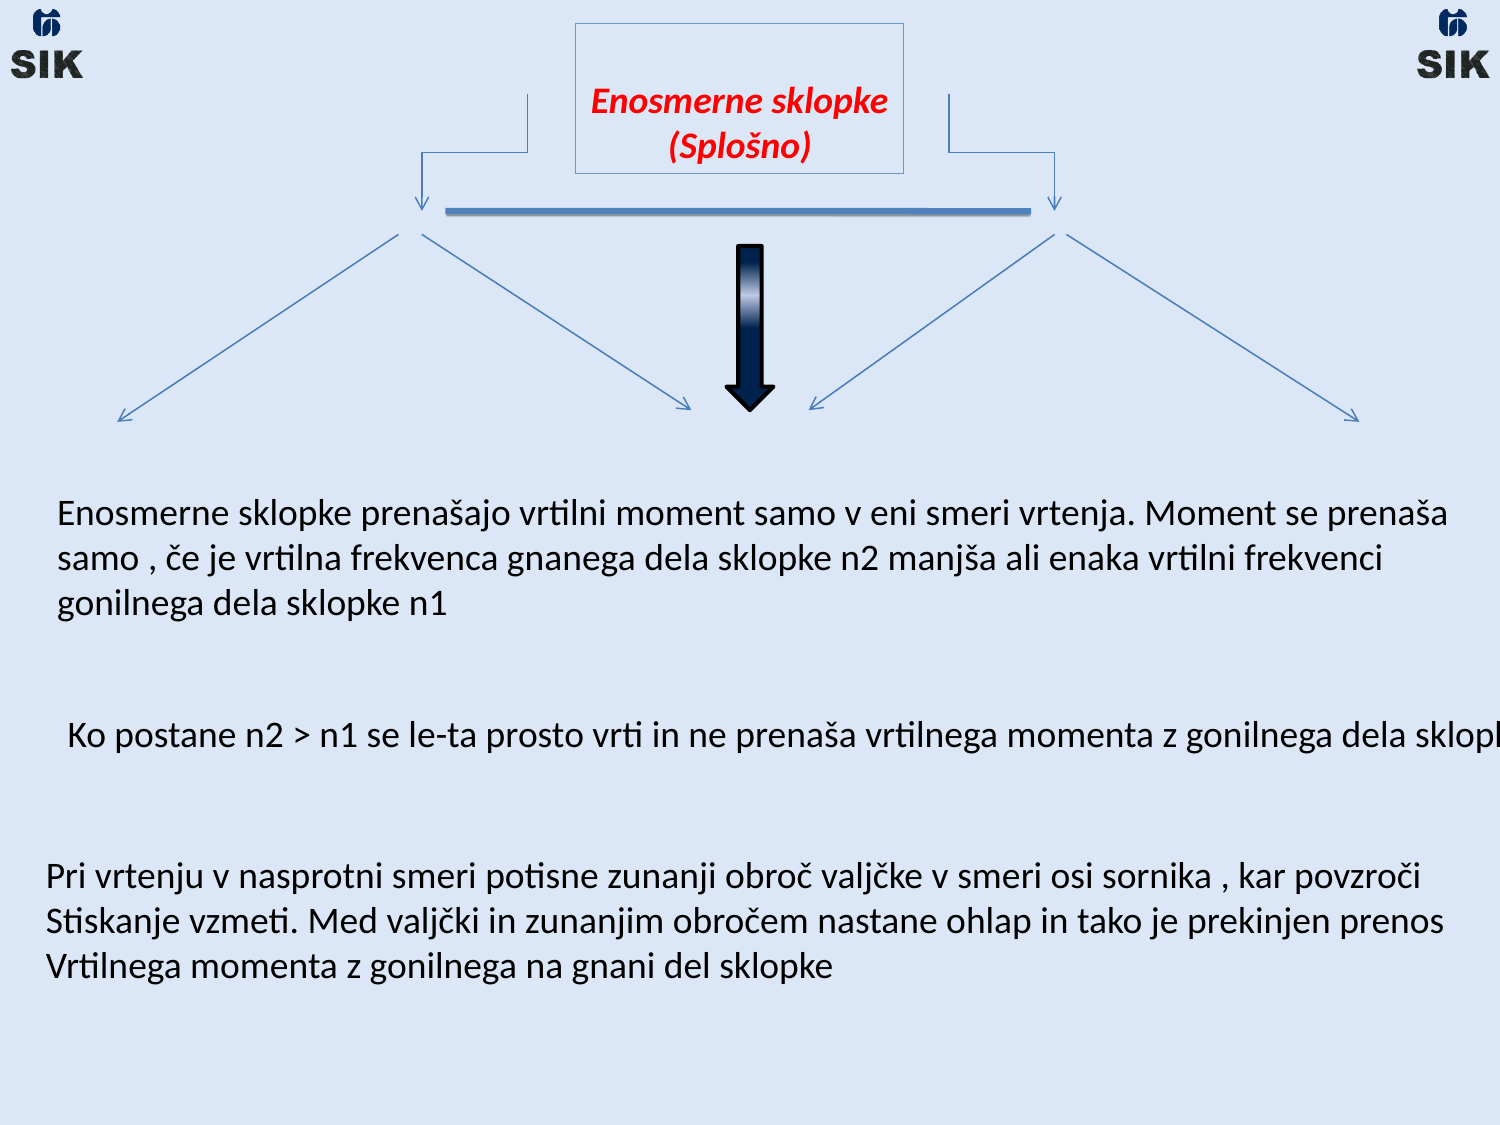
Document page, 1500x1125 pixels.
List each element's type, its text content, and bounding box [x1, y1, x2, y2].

picture [1406, 0, 1500, 94]
text_box Pri vrtenju v nasprotni smeri potisne zunanji obroč valjčke v smeri osi sornika , kar povzroči Stiskanje vzmeti. Med valjčki in zunanjim obročem nastane ohlap in tako je prekinjen prenos Vrtilnega momenta z gonilnega na gnani del sklopke [31, 843, 1462, 994]
text_box Enosmerne sklopke (Splošno) [575, 23, 904, 174]
text_box Enosmerne sklopke prenašajo vrtilni moment samo v eni smeri vrtenja. Moment se prenaša samo , če je vrtilna frekvenca gnanega dela sklopke n2 manjša ali enaka vrtilni frekvenci gonilnega dela sklopke n1 [42, 480, 1474, 631]
picture [0, 0, 94, 94]
text_box Ko postane n2 > n1 se le-ta prosto vrti in ne prenaša vrtilnega momenta z gonilnega dela sklopke [52, 703, 1500, 763]
text_box [726, 246, 774, 411]
